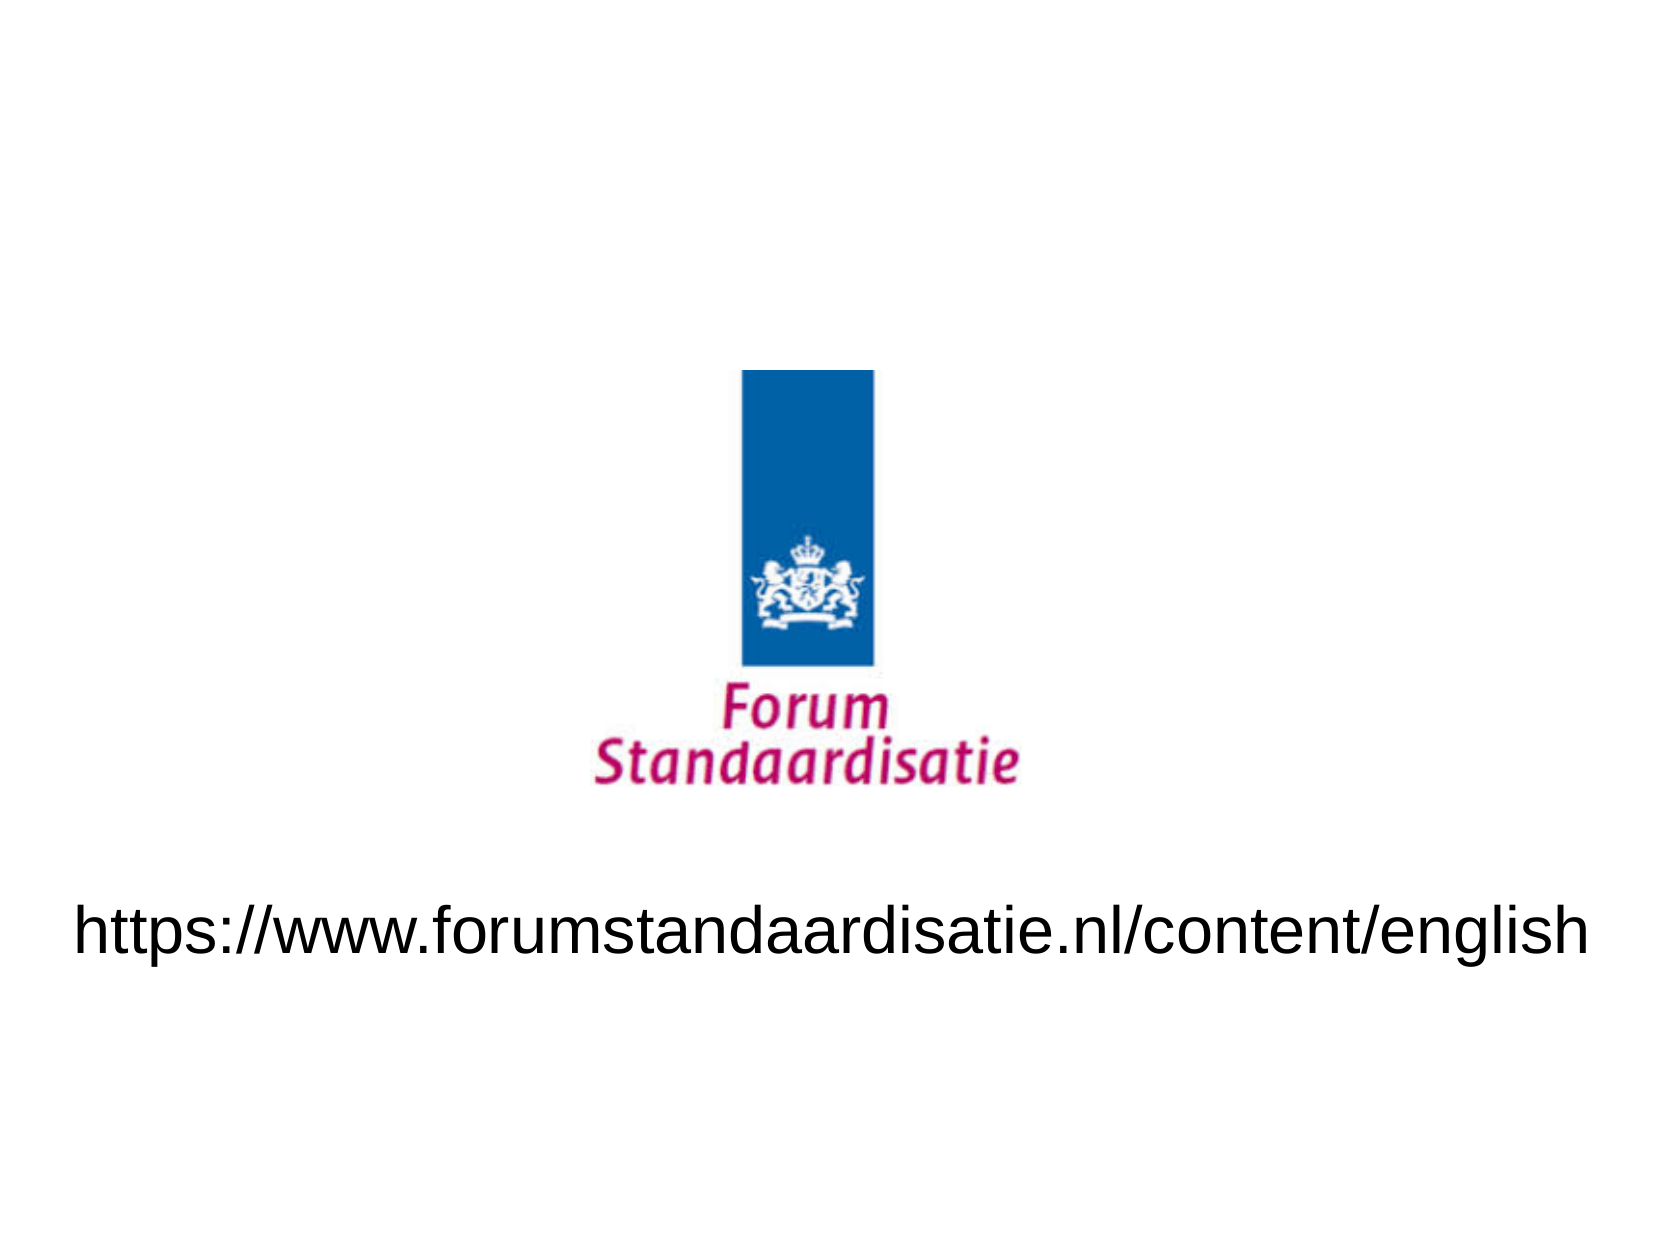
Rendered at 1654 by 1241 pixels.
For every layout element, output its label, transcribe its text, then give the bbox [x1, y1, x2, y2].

picture [590, 370, 1051, 804]
text_box https://www.forumstandaardisatie.nl/content/english [59, 885, 1613, 976]
